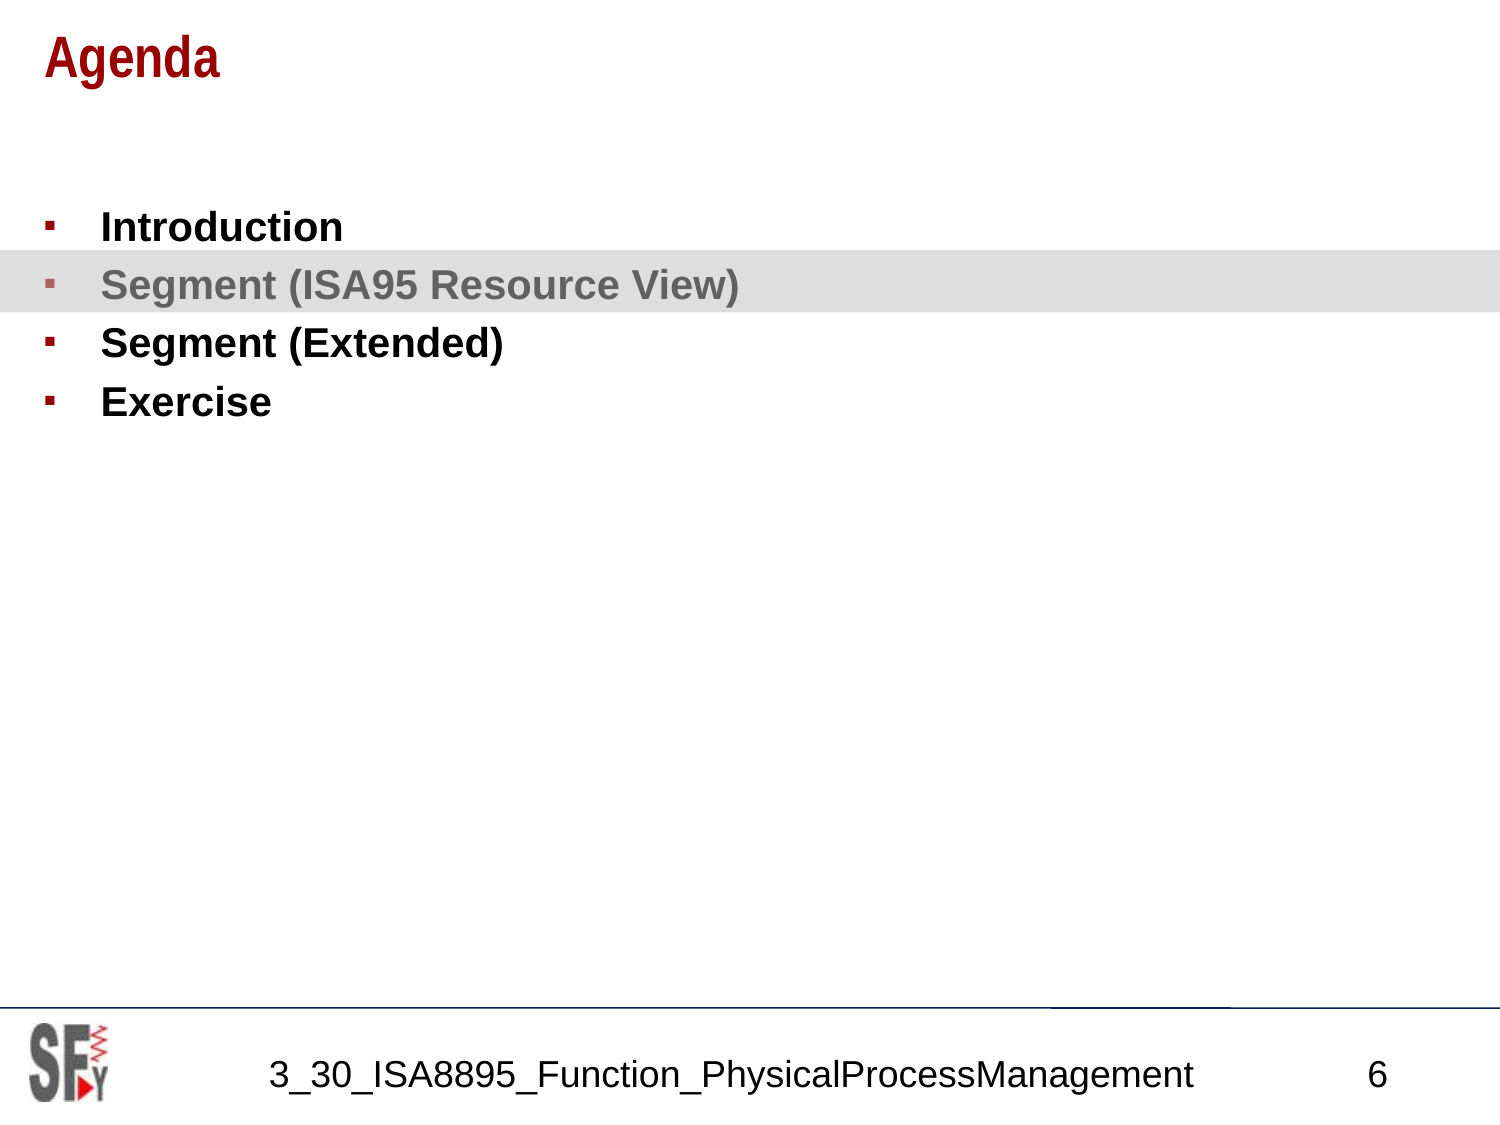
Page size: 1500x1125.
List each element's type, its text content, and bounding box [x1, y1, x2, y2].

footer 3_30_ISA8895_Function_PhysicalProcessManagement [253, 1034, 1336, 1103]
slide_number <numéro> [1352, 1034, 1490, 1103]
picture [29, 1023, 108, 1102]
list Introduction Segment (ISA95 Resource View) Segment (Extended) Exercise [29, 313, 1471, 988]
title Agenda [29, 12, 1471, 138]
text_box [0, 249, 1500, 313]
list Introduction Segment (ISA95 Resource View) Segment (Extended) Exercise [29, 184, 1471, 249]
